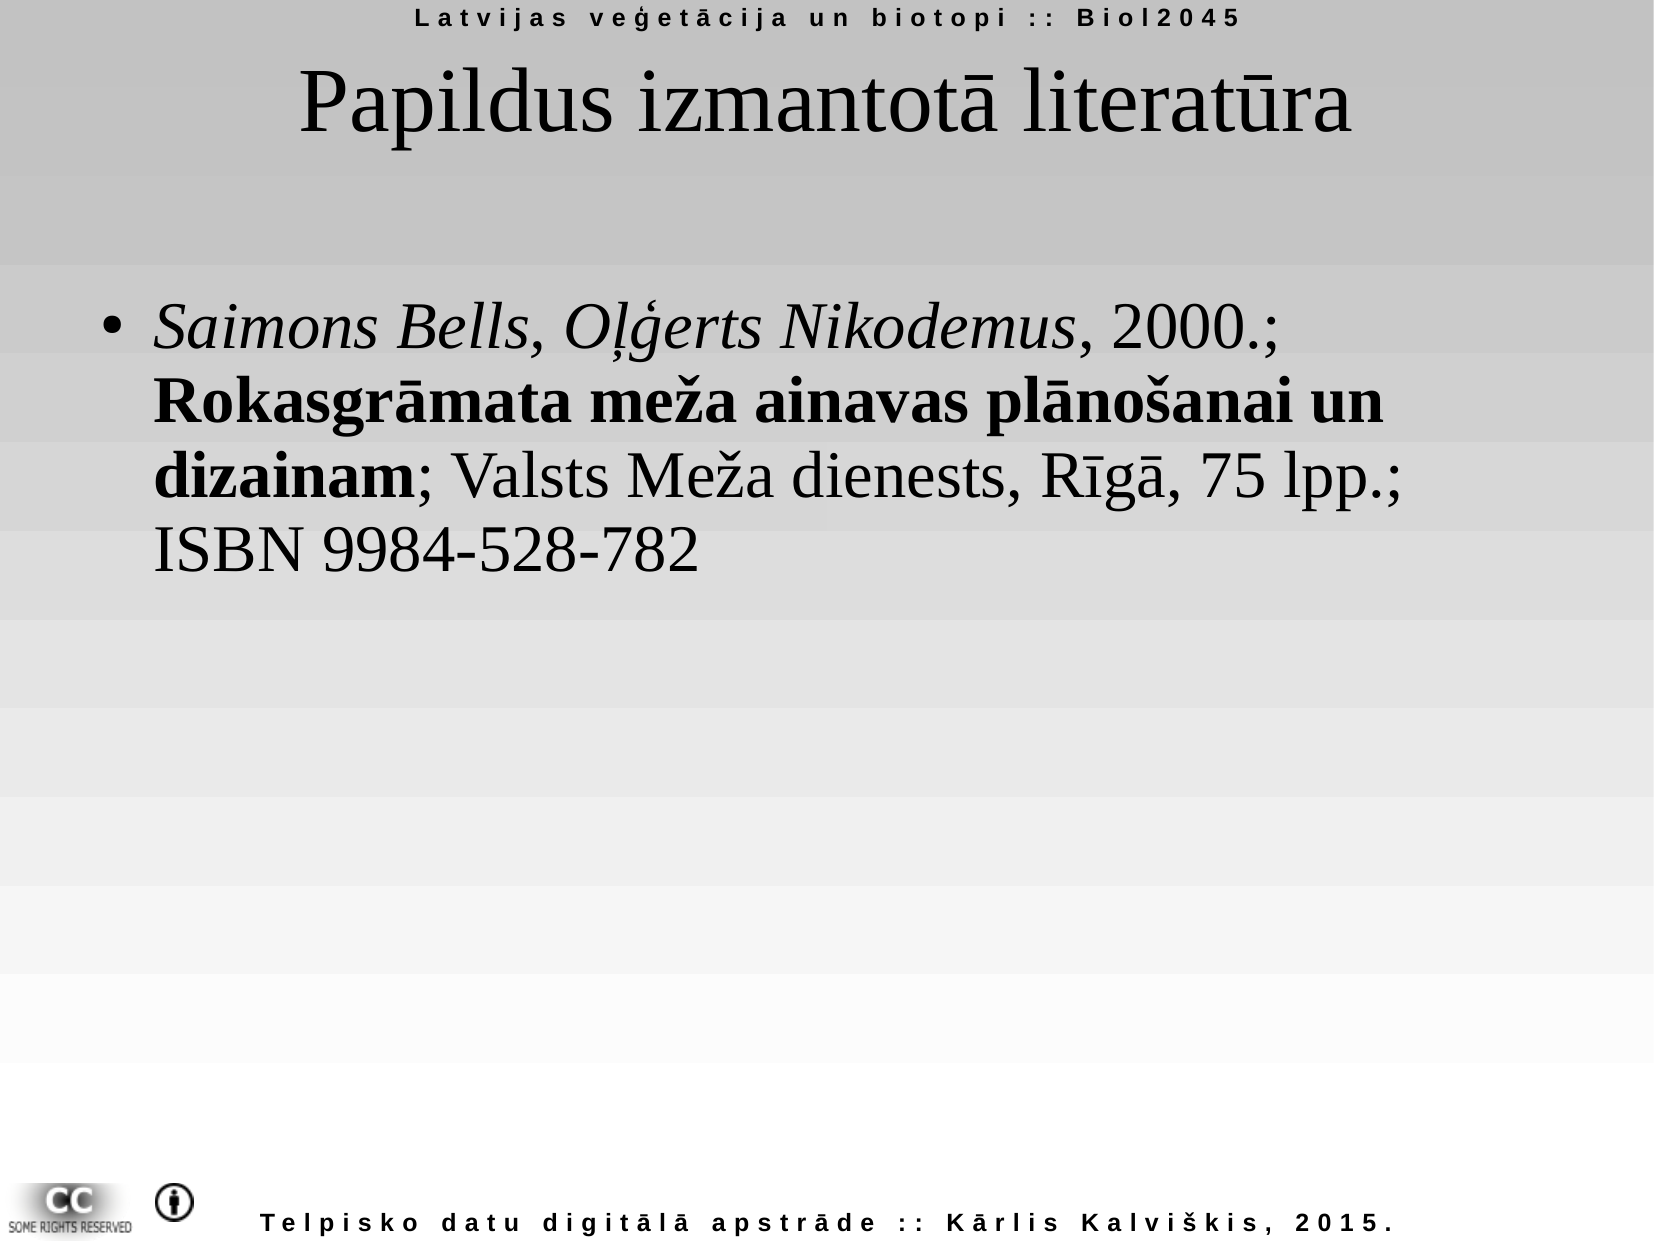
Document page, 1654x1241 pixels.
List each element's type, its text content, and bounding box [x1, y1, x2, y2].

picture [0, 0, 1654, 1241]
title Papildus izmantotā literatūra [29, 49, 1625, 296]
list Saimons Bells, Oļģerts Nikodemus, 2000.; Rokasgrāmata meža ainavas plānošanai un dizainam; Valsts Meža dienests, Rīgā, 75 lpp.; ISBN 9984-528-782 [82, 289, 1571, 1113]
